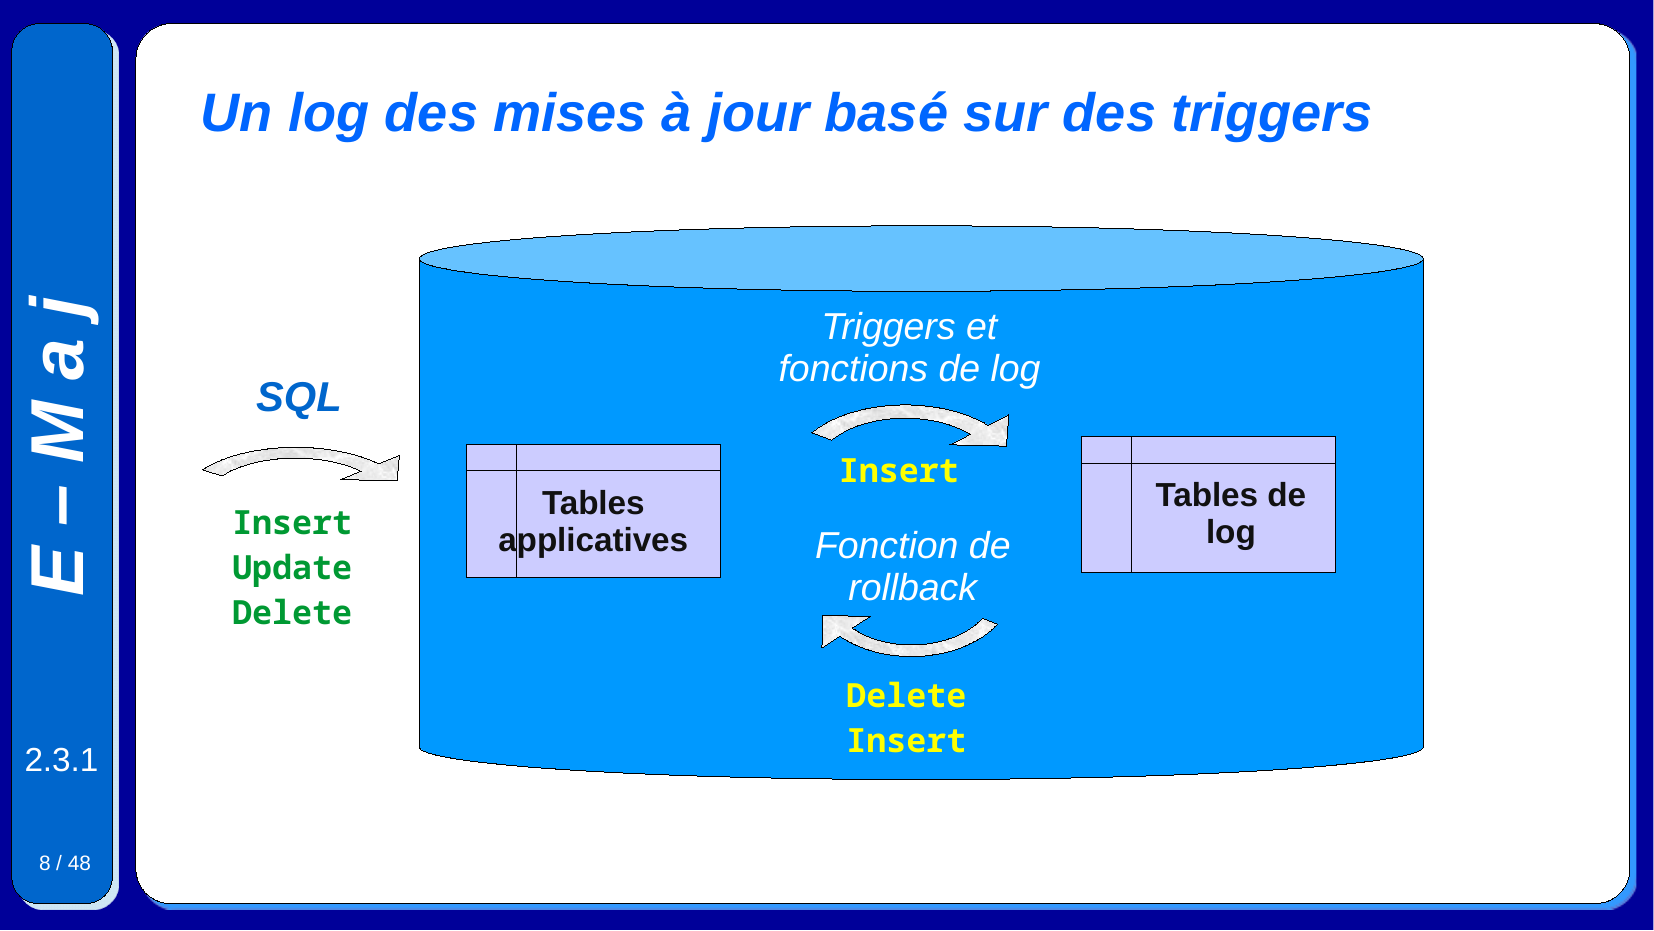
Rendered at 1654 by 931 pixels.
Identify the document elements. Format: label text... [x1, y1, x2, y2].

text_box [419, 260, 1424, 780]
text_box Fonction de rollback [755, 516, 1070, 616]
text_box Insert [817, 439, 981, 494]
text_box Insert Update Delete [183, 491, 402, 626]
text_box Delete Insert [802, 664, 1010, 759]
text_box SQL [194, 366, 404, 428]
text_box Triggers et fonctions de log [761, 298, 1058, 398]
text_box [202, 447, 400, 481]
text_box Tables applicatives [448, 476, 739, 569]
title Un log des mises à jour basé sur des triggers [200, 34, 1575, 191]
text_box Tables de log [1138, 468, 1323, 561]
